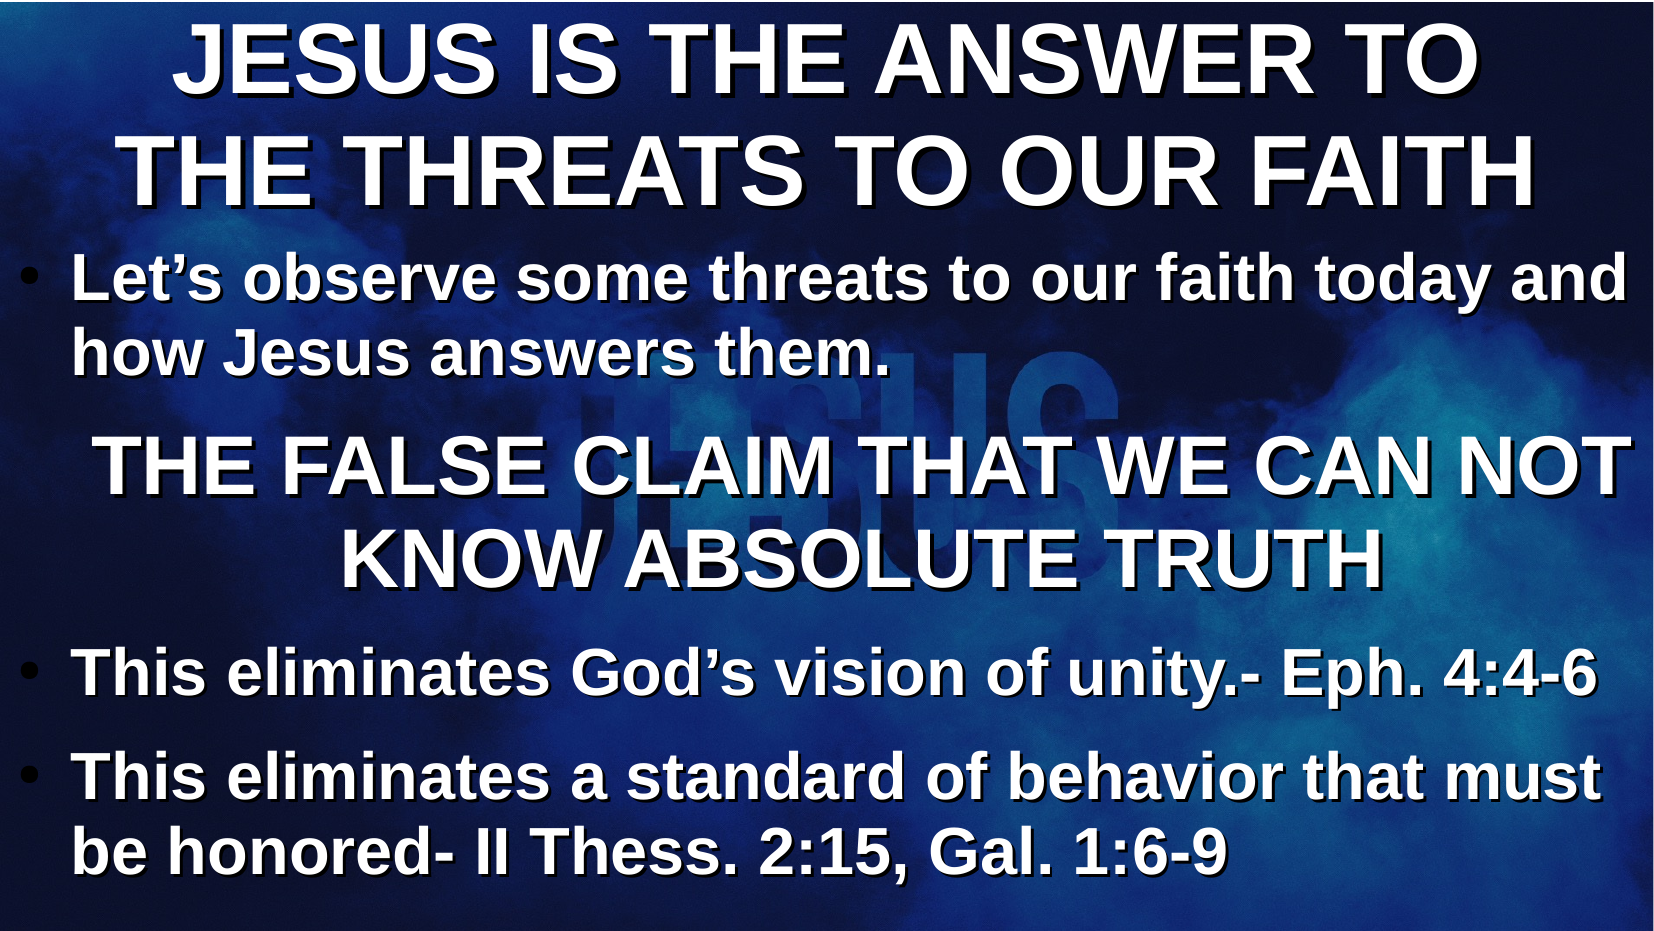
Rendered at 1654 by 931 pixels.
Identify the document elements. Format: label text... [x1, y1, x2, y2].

list Let’s observe some threats to our faith today and how Jesus answers them. THE FALSE CLAIM THAT WE CAN NOT KNOW ABSOLUTE TRUTH This eliminates God’s vision of unity.- Eph. 4:4-6 This eliminates a standard of behavior that must be honored- II Thess. 2:15, Gal. 1:6-9 [0, 240, 1654, 931]
picture [0, 2, 1654, 240]
title JESUS IS THE ANSWER TO THE THREATS TO OUR FAITH [82, 2, 1571, 227]
